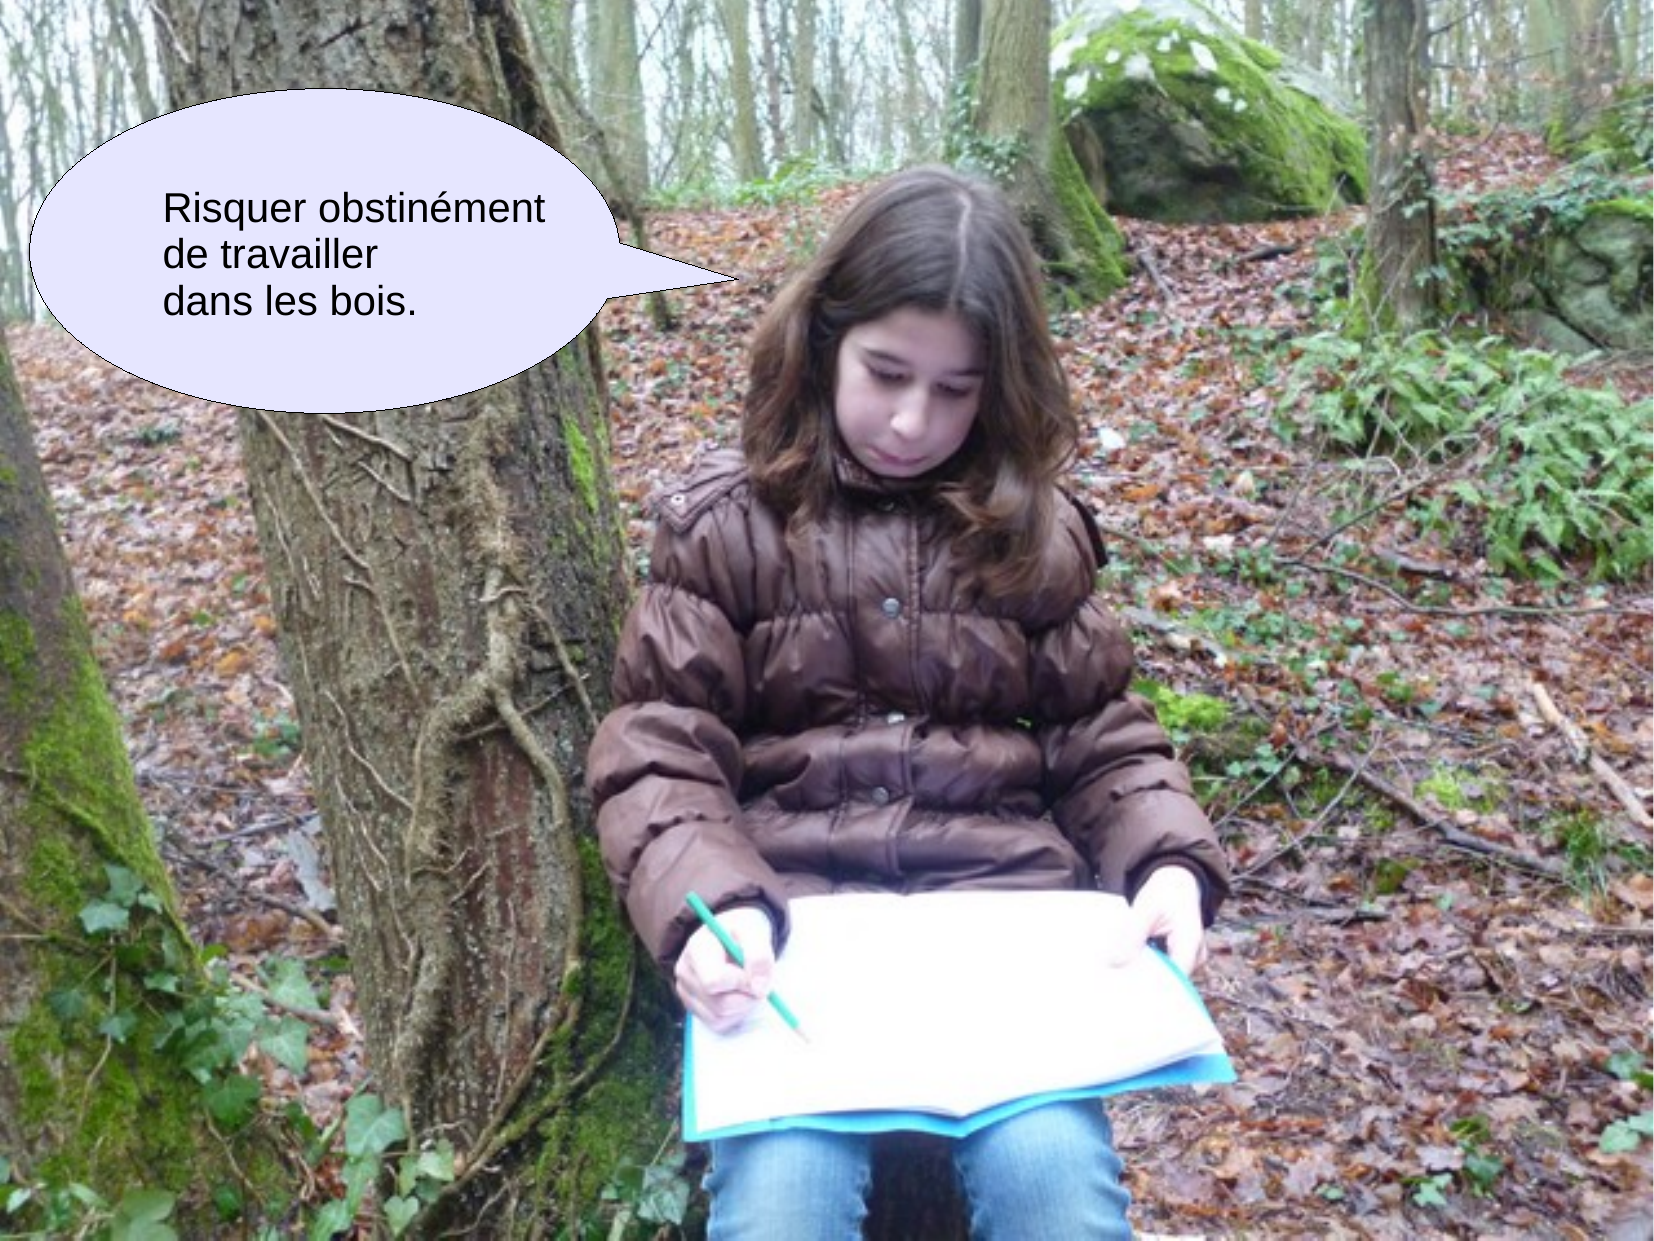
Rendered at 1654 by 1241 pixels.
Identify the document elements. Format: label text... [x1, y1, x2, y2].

picture [0, 0, 1654, 1241]
text_box [29, 88, 739, 414]
text_box Risquer obstinément de travailler dans les bois. [147, 177, 573, 333]
